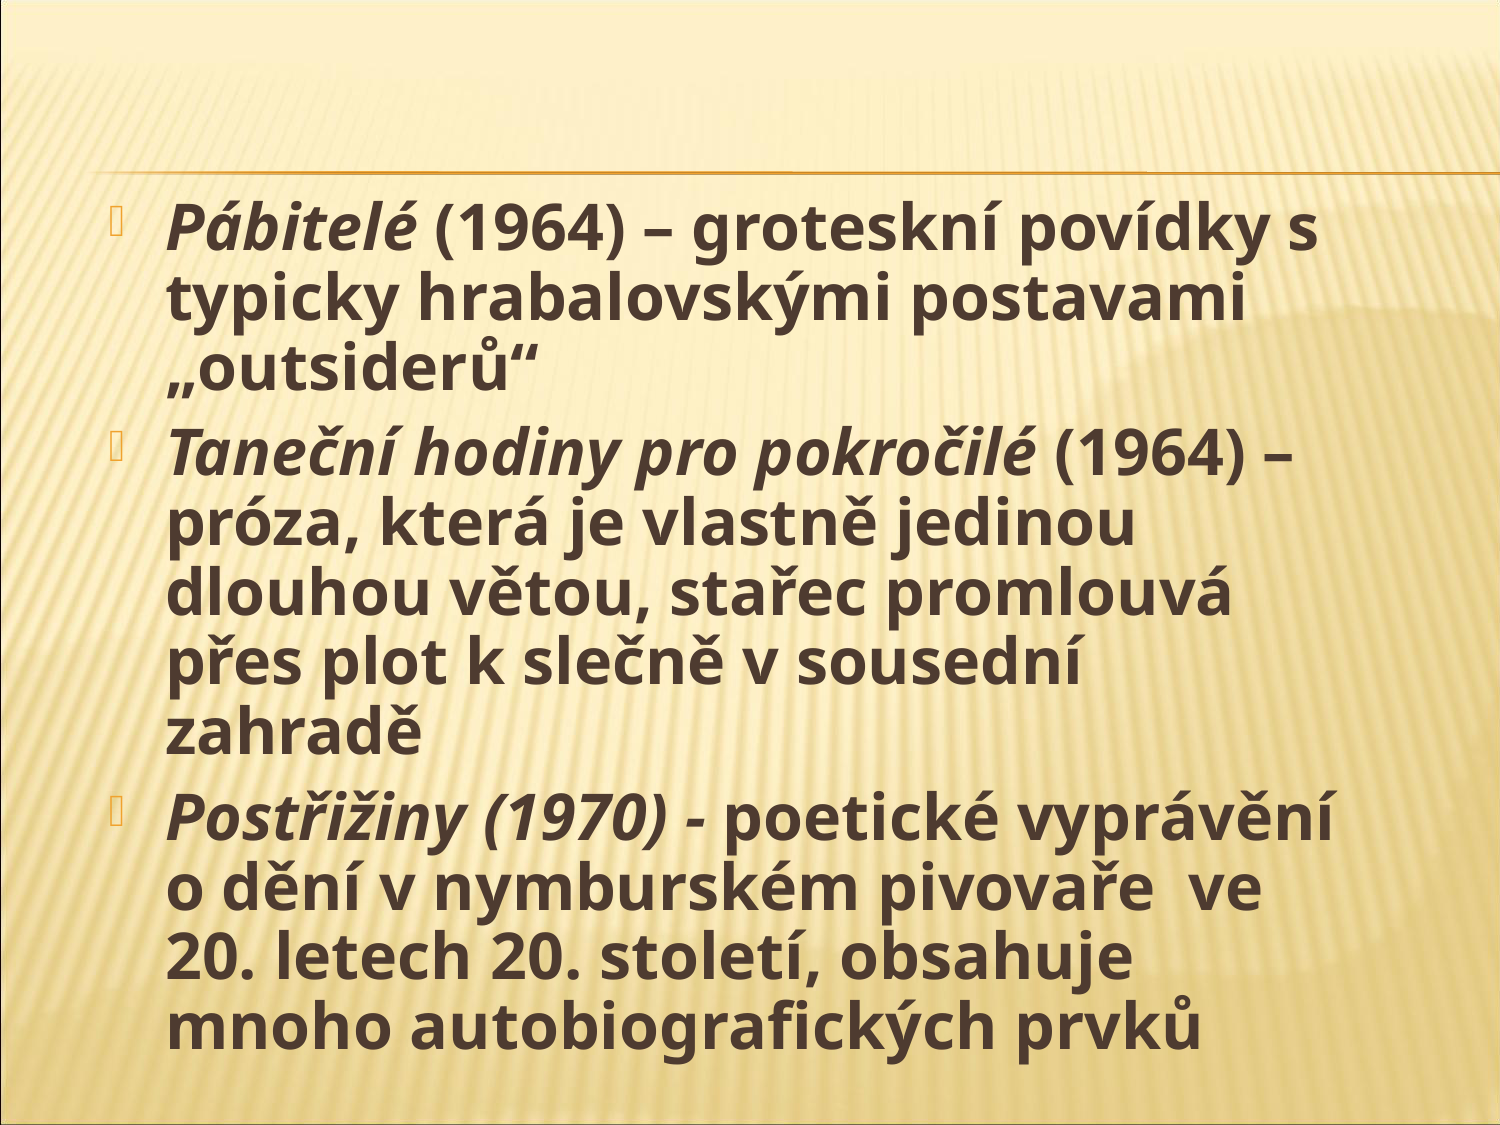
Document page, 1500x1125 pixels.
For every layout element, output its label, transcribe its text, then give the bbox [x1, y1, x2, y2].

title [50, 75, 1476, 213]
list Pábitelé (1964) – groteskní povídky s typicky hrabalovskými postavami „outsiderů“ Taneční hodiny pro pokročilé (1964) – próza, která je vlastně jedinou dlouhou větou, stařec promlouvá přes plot k slečně v sousední zahradě Postřižiny (1970) - poetické vyprávění o dění v nymburském pivovaře ve 20. letech 20. století, obsahuje mnoho autobiografických prvků [93, 187, 1372, 1125]
picture [0, 0, 1500, 1125]
